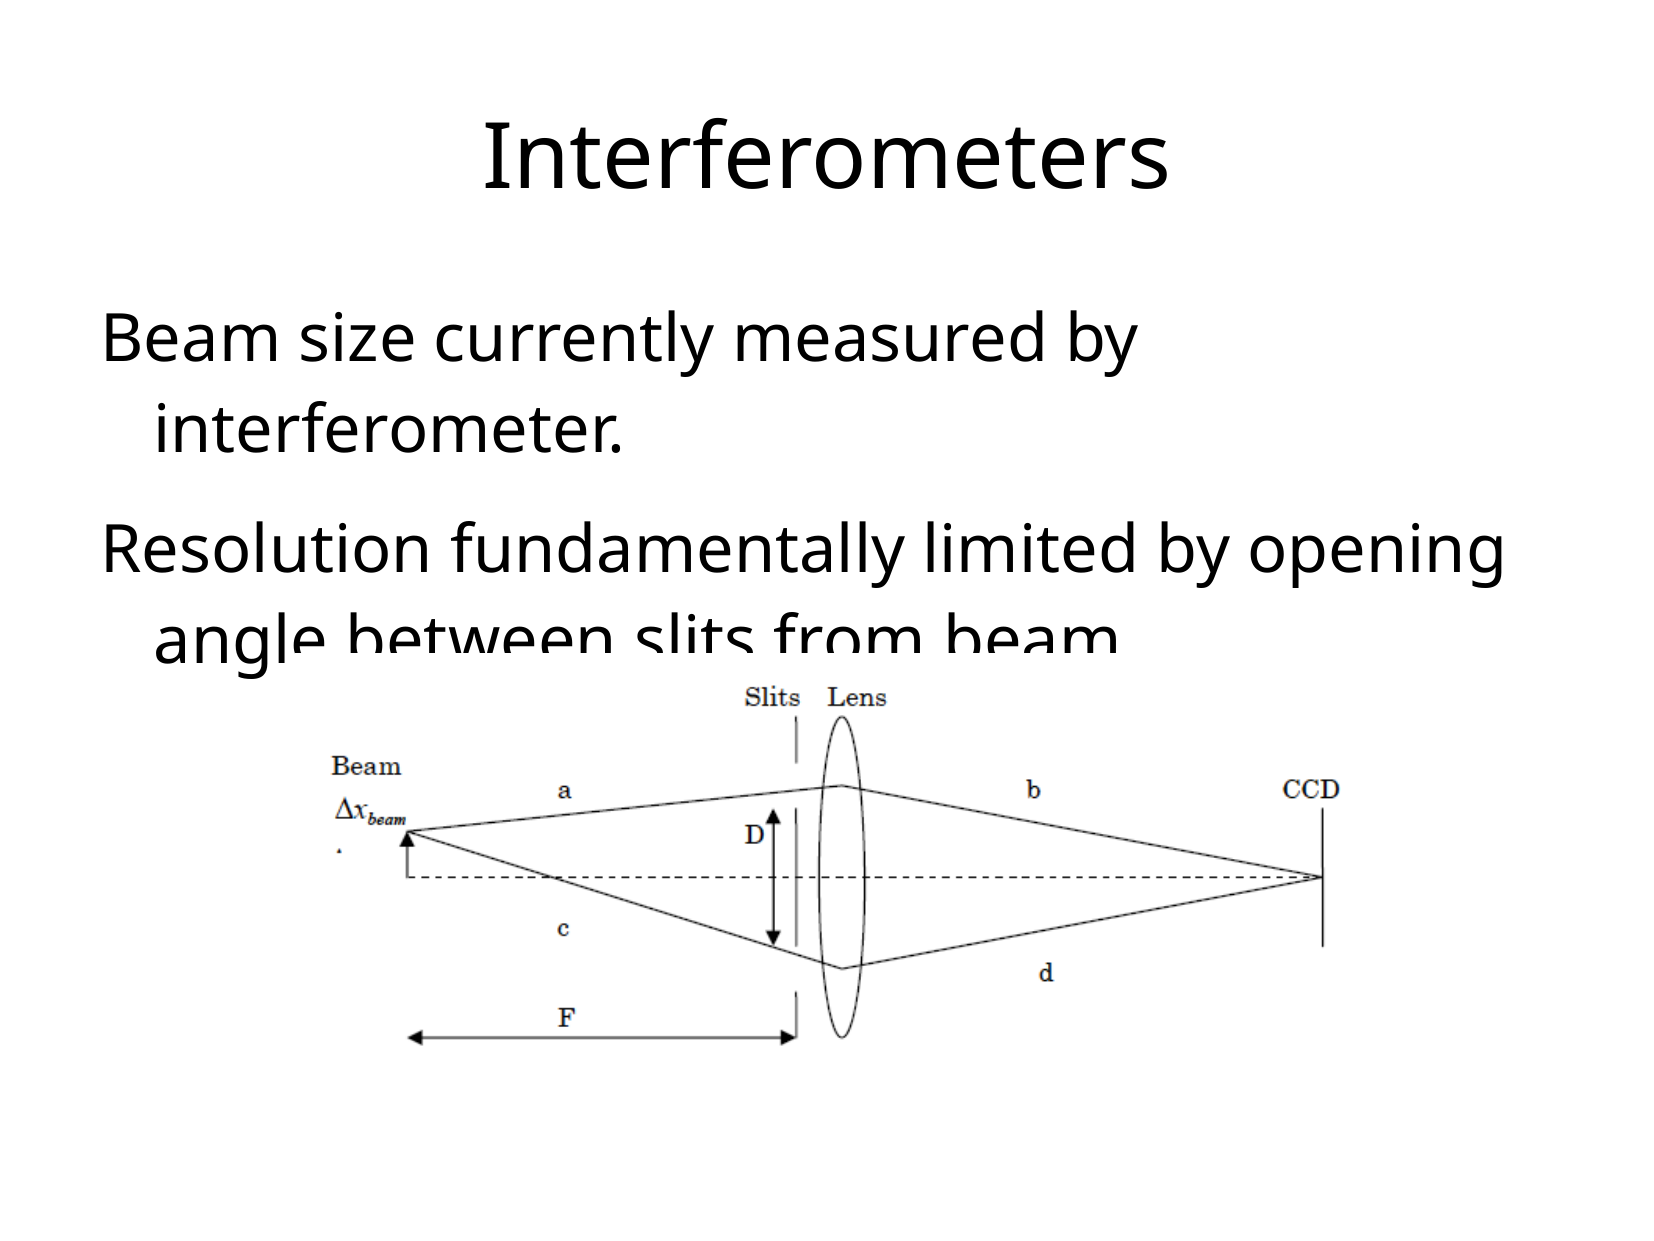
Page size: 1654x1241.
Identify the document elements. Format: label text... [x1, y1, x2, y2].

list Beam size currently measured by interferometer. Resolution fundamentally limited by opening angle between slits from beam. [82, 290, 1571, 560]
picture [295, 653, 1380, 1063]
title Interferometers [82, 49, 1571, 257]
